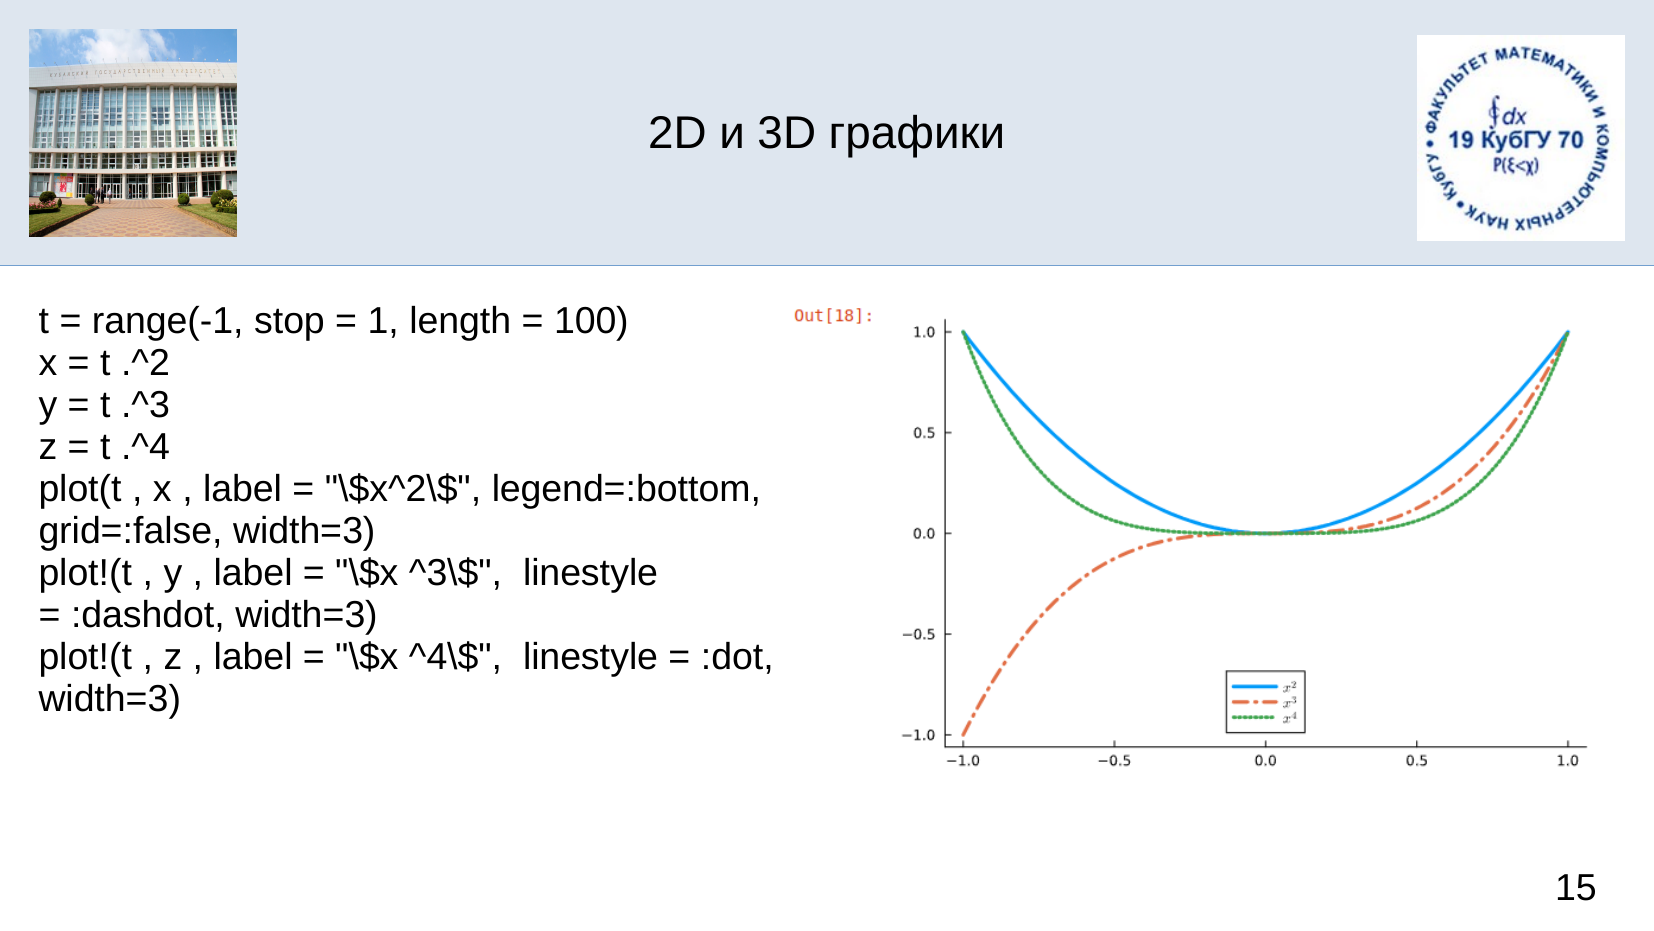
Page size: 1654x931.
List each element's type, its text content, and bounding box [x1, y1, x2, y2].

text_box <номер> [1540, 859, 1654, 930]
title 2D и 3D графики [265, 4, 1388, 262]
picture [789, 300, 1611, 776]
picture [29, 29, 237, 238]
text_box t = range(-1, stop = 1, length = 100) x = t .^2 y = t .^3 z = t .^4 plot(t , x , label = "\$x^2\$", legend=:bottom, grid=:false, width=3) plot!(t , y , label = "\$x ^3\$", linestyle = :dashdot, width=3) plot!(t , z , label = "\$x ^4\$", linestyle = :dot, width=3) [23, 291, 792, 873]
text_box [0, 0, 1654, 265]
picture [1417, 35, 1625, 241]
